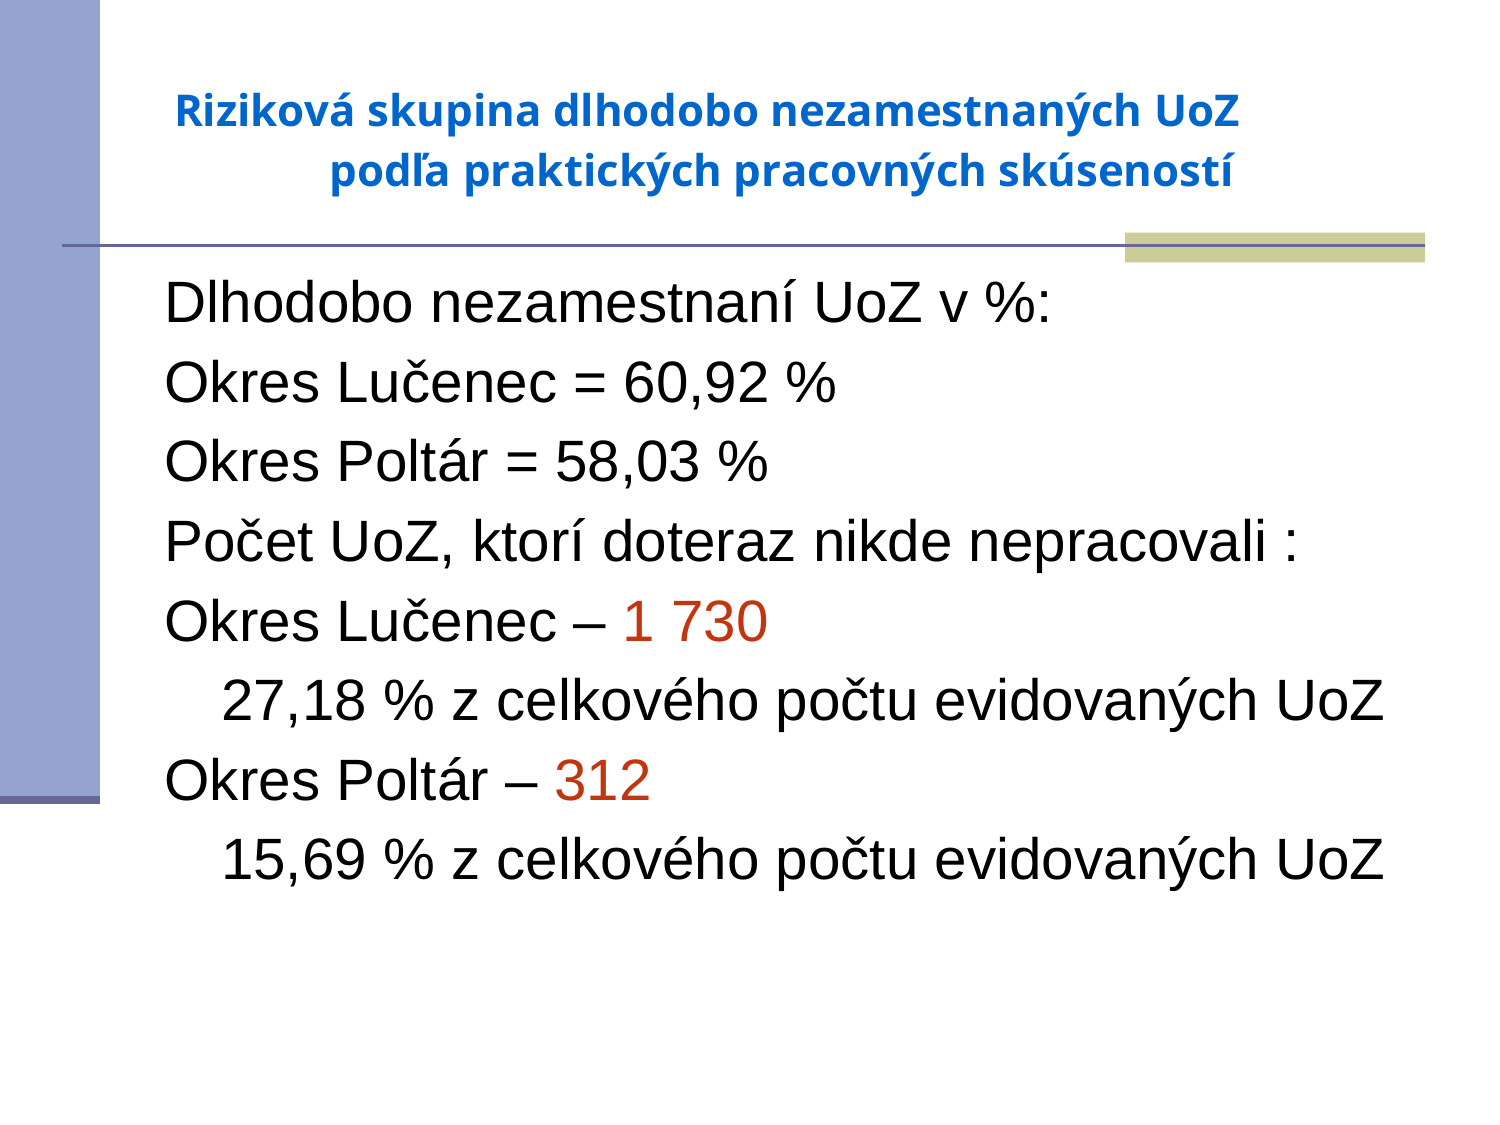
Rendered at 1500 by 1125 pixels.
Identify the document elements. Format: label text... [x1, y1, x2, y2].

title Riziková skupina dlhodobo nezamestnaných UoZ podľa praktických pracovných skúseností [150, 45, 1426, 234]
list Dlhodobo nezamestnaní UoZ v %: Okres Lučenec = 60,92 % Okres Poltár = 58,03 % Počet UoZ, ktorí doteraz nikde nepracovali : Okres Lučenec – 1 730 27,18 % z celkového počtu evidovaných UoZ Okres Poltár – 312 15,69 % z celkového počtu evidovaných UoZ [150, 262, 1426, 1024]
